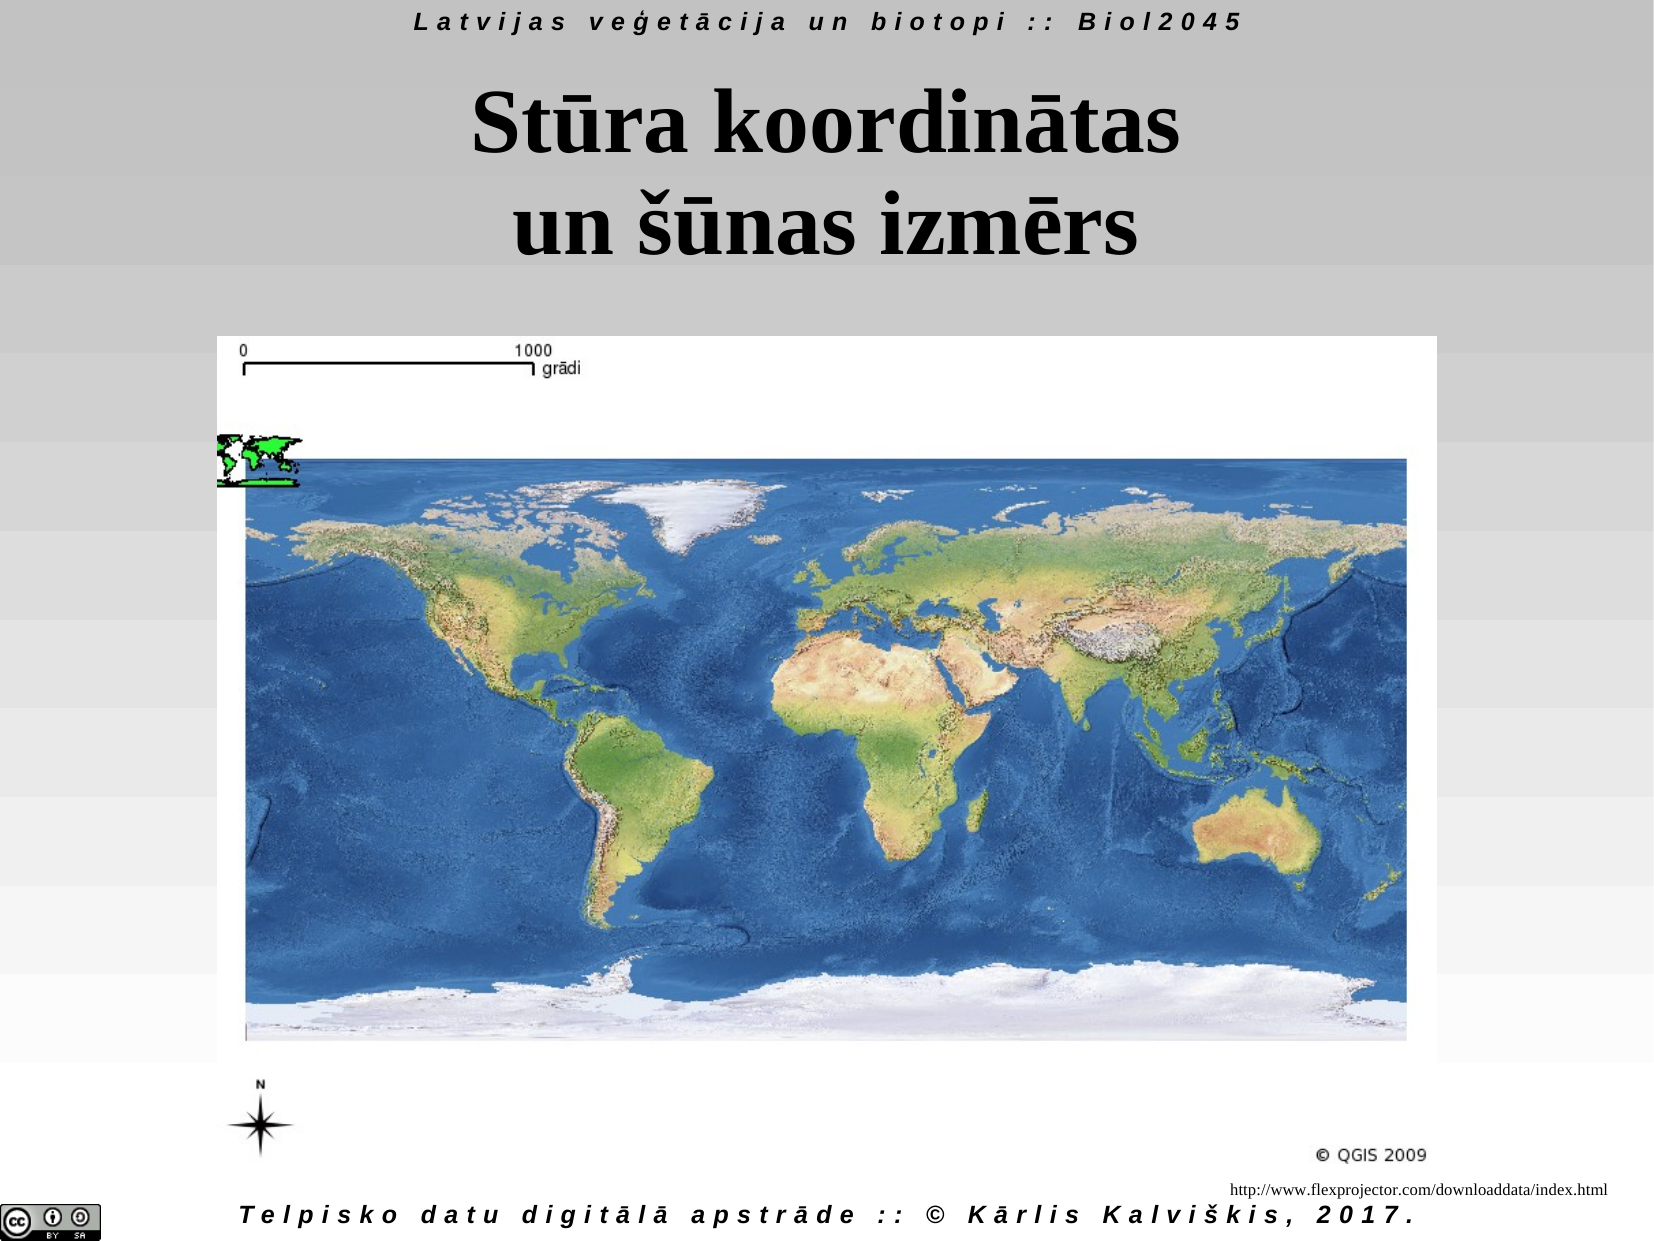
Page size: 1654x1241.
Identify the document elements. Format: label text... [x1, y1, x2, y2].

picture [0, 0, 1654, 1241]
title Stūra koordinātas un šūnas izmērs [29, 49, 1625, 296]
text_box http://www.flexprojector.com/downloaddata/index.html [1215, 1173, 1623, 1207]
